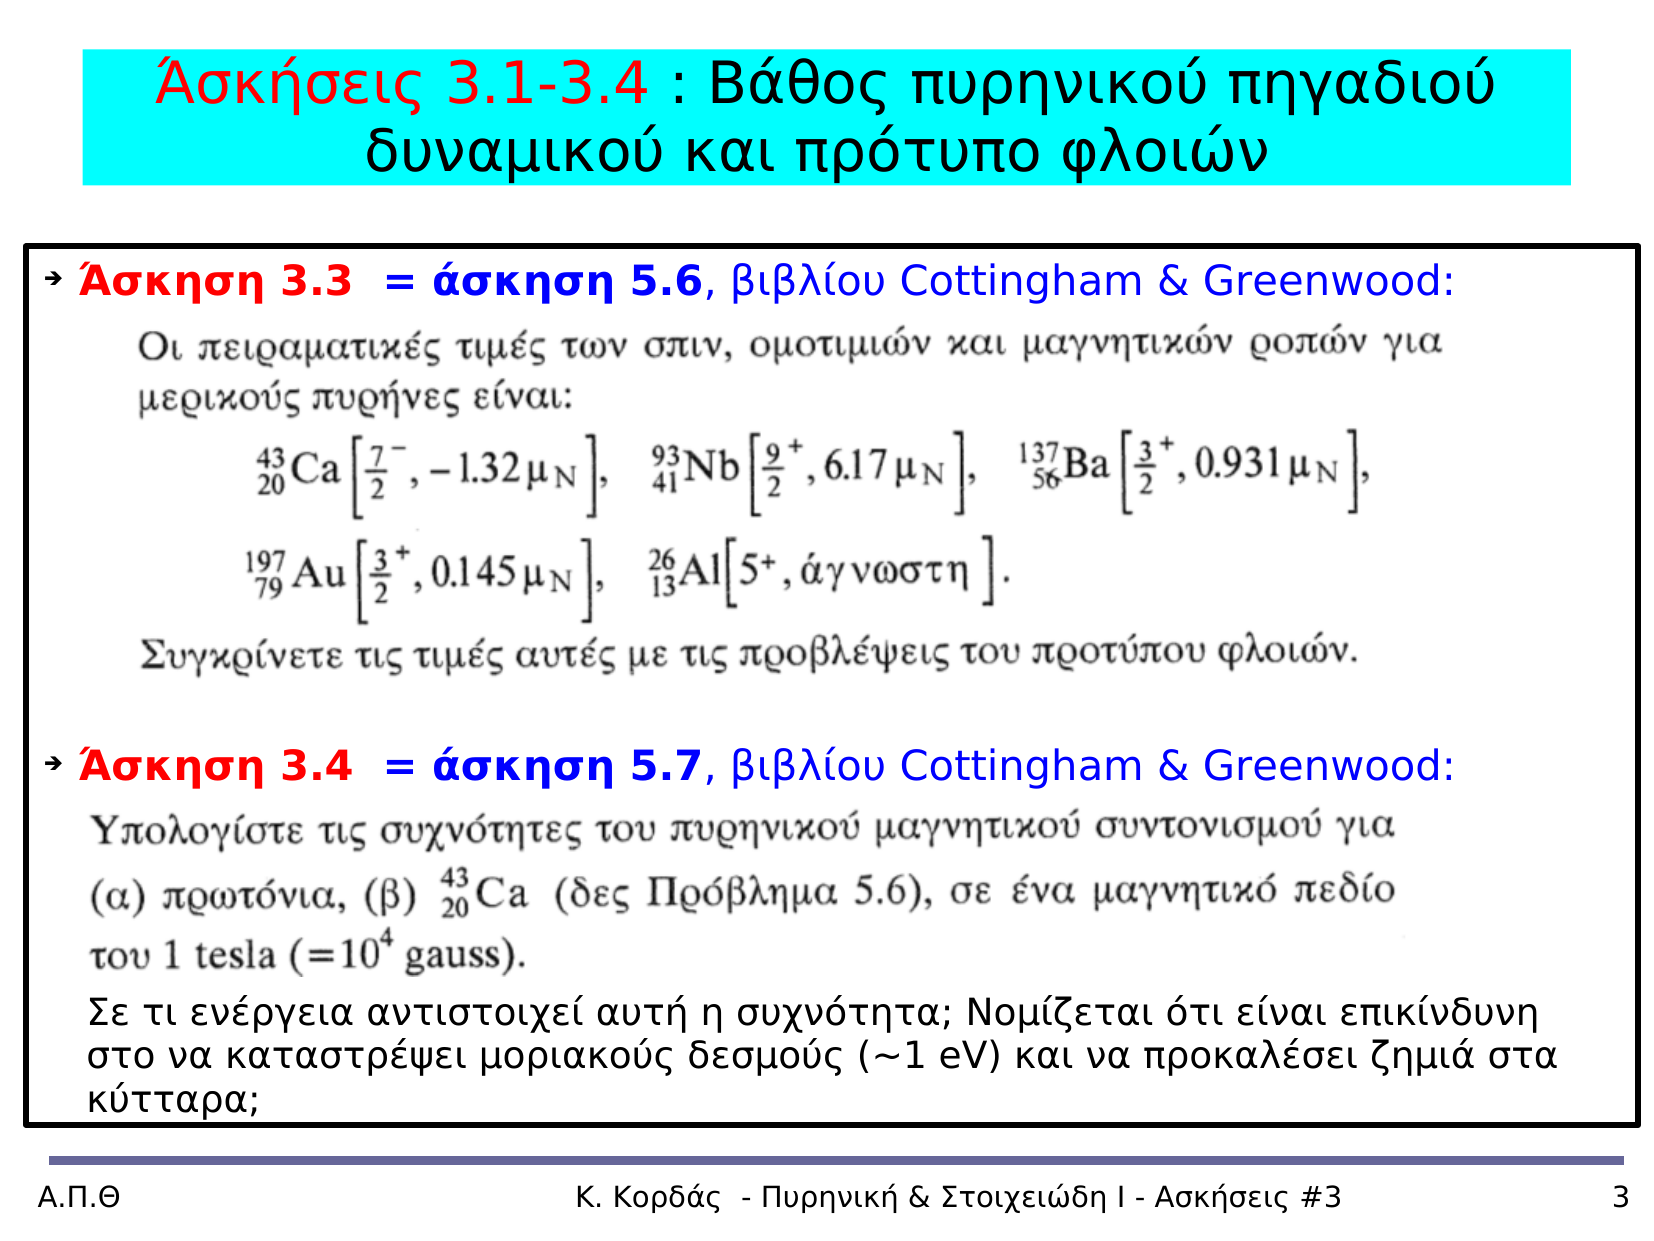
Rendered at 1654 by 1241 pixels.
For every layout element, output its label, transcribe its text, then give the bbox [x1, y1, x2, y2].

text_box Σε τι ενέργεια αντιστοιχεί αυτή η συχνότητα; Νομίζεται ότι είναι επικίνδυνη στο να καταστρέψει μοριακούς δεσμούς (~1 eV) και να προκαλέσει ζημιά στα κύτταρα; [71, 982, 1613, 1172]
picture [126, 319, 1463, 684]
text_box Άσκηση 3.3 = άσκηση 5.6, βιβλίου Cottingham & Greenwood: Άσκηση 3.4 = άσκηση 5.7, βιβλίου Cottingham & Greenwood: [25, 246, 1639, 1126]
picture [82, 803, 1407, 977]
title Άσκήσεις 3.1-3.4 : Βάθος πυρηνικού πηγαδιού δυναμικού και πρότυπο φλοιών [82, 49, 1571, 186]
